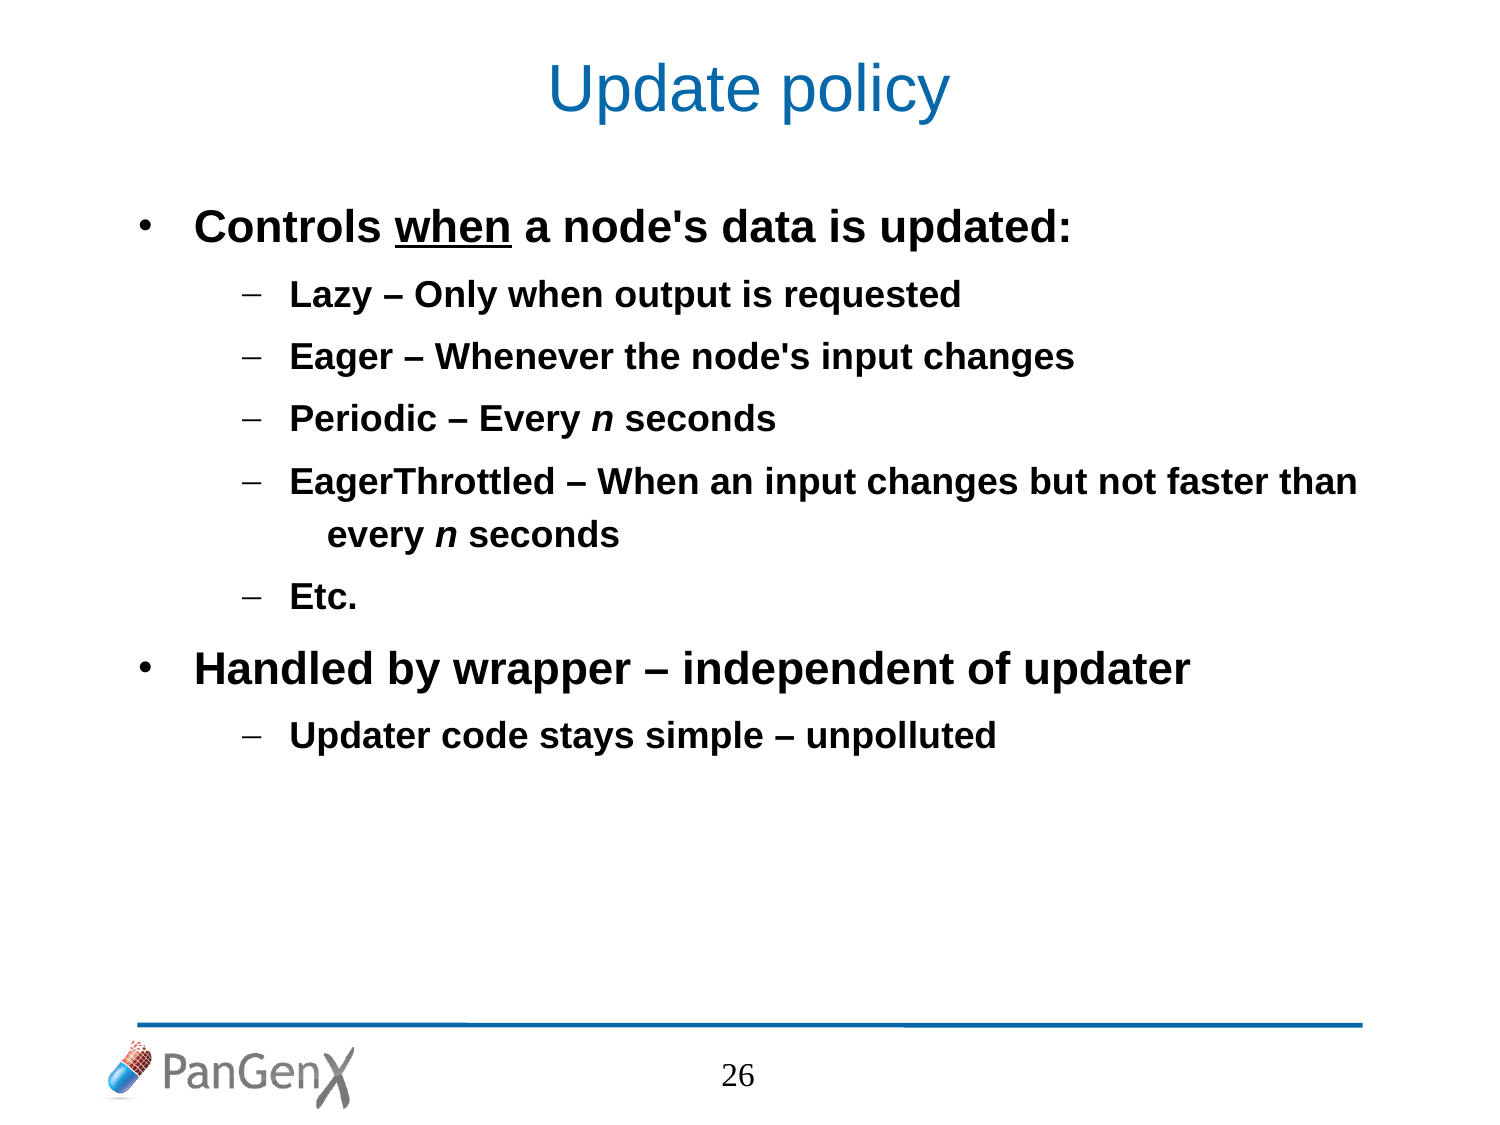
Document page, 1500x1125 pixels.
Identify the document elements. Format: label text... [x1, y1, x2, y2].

title Update policy [0, 6, 1500, 149]
list Controls when a node's data is updated: Lazy – Only when output is requested Eager – Whenever the node's input changes Periodic – Every n seconds EagerThrottled – When an input changes but not faster than every n seconds Etc. Handled by wrapper – independent of updater Updater code stays simple – unpolluted [115, 179, 1387, 1005]
picture [89, 1041, 354, 1109]
